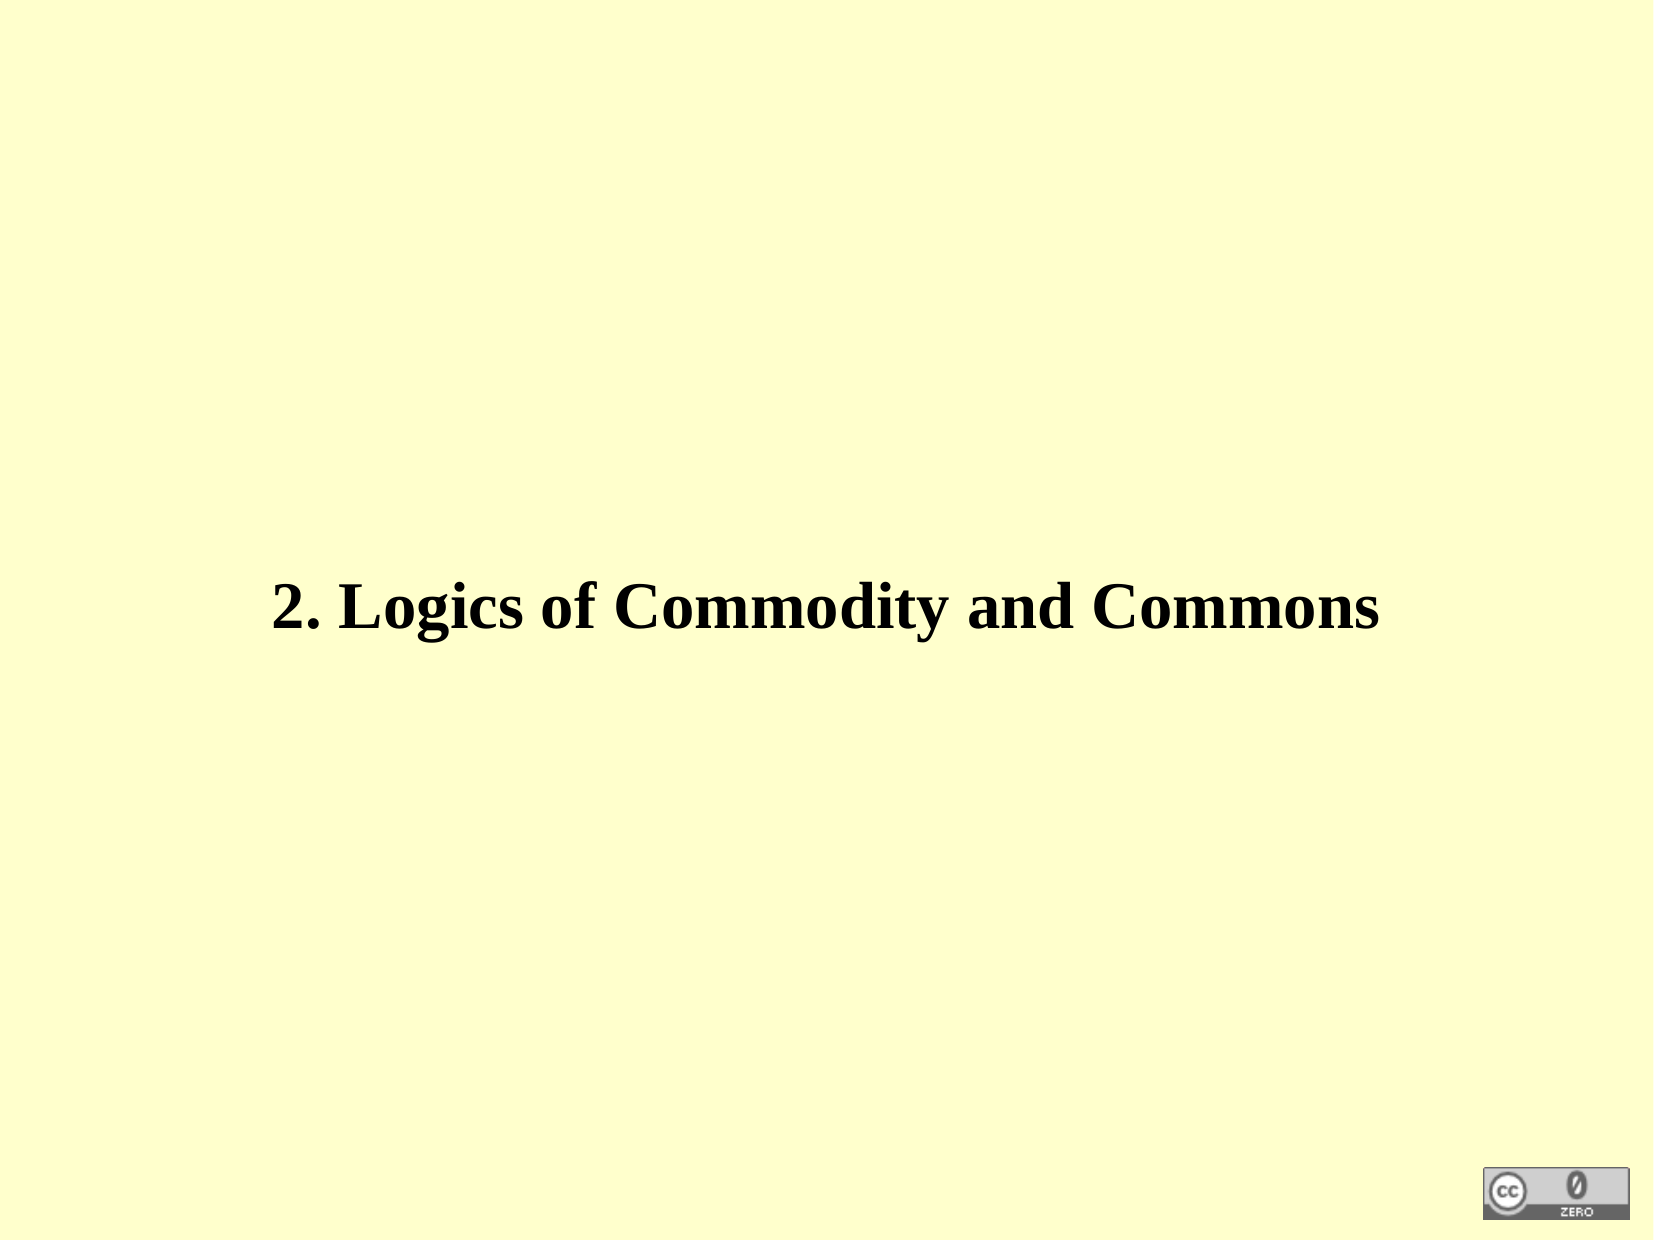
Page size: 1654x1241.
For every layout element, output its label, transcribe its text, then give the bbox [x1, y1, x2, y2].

picture [1483, 1167, 1630, 1220]
text_box 2. Logics of Commodity and Commons [82, 55, 1571, 1158]
